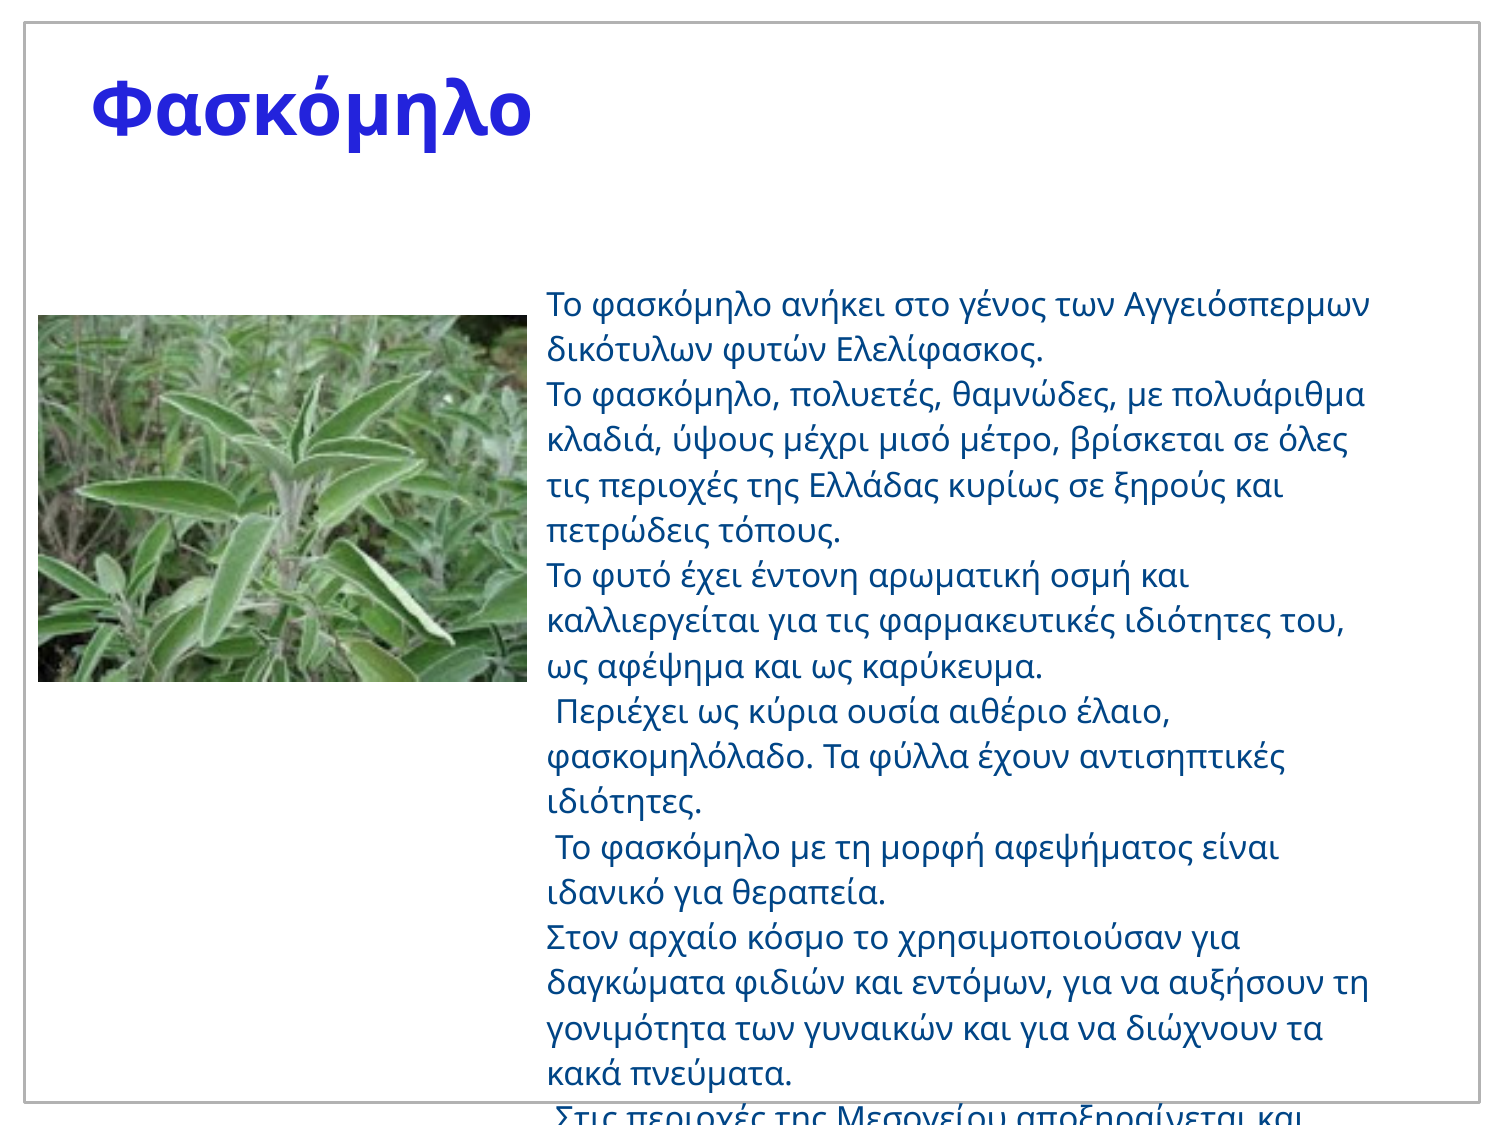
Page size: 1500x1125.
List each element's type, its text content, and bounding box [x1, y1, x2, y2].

picture [38, 315, 527, 682]
title Φασκόμηλο [75, 45, 1425, 233]
text_box Το φασκόμηλο ανήκει στο γένος των Αγγειόσπερμων δικότυλων φυτών Ελελίφασκος. Το φασκόμηλο, πολυετές, θαμνώδες, με πολυάριθμα κλαδιά, ύψους μέχρι μισό μέτρο, βρίσκεται σε όλες τις περιοχές της Ελλάδας κυρίως σε ξηρούς και πετρώδεις τόπους. Το φυτό έχει έντονη αρωματική οσμή και καλλιεργείται για τις φαρμακευτικές ιδιότητες του, ως αφέψημα και ως καρύκευμα. Περιέχει ως κύρια ουσία αιθέριο έλαιο, φασκομηλόλαδο. Τα φύλλα έχουν αντισηπτικές ιδιότητες. Το φασκόμηλο με τη μορφή αφεψήματος είναι ιδανικό για θεραπεία. Στον αρχαίο κόσμο το χρησιμοποιούσαν για δαγκώματα φιδιών και εντόμων, για να αυξήσουν τη γονιμότητα των γυναικών και για να διώχνουν τα κακά πνεύματα. Στις περιοχές της Μεσογείου αποξηραίνεται και πίνεται ως αφέψημα, το γνωστό φασκόμηλο. [531, 265, 1388, 1125]
